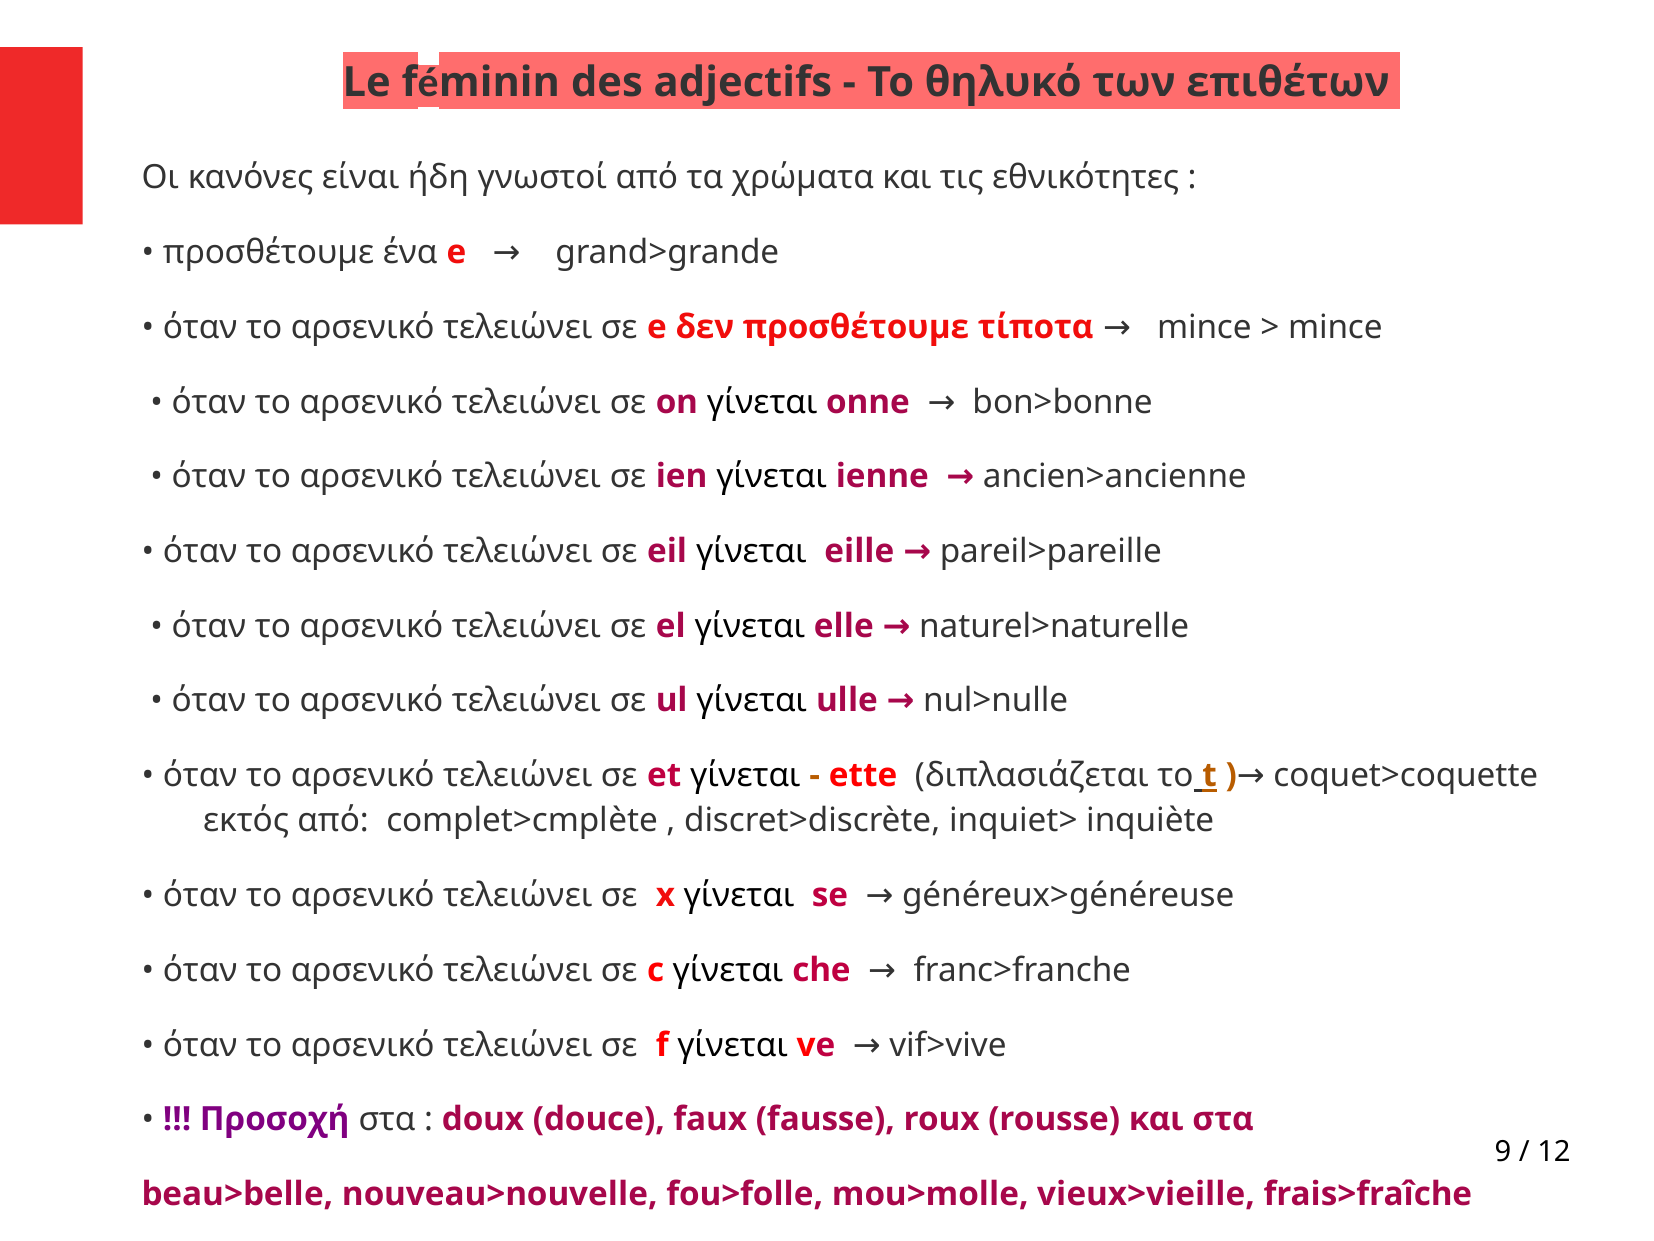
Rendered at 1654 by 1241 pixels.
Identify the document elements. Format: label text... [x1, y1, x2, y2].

title Le féminin des adjectifs - Το θηλυκό των επιθέτων [118, 11, 1571, 149]
list Οι κανόνες είναι ήδη γνωστοί από τα χρώματα και τις εθνικότητες : • προσθέτουμε ένα e → grand>grande • όταν το αρσενικό τελειώνει σε e δεν προσθέτουμε τίποτα → mince > mince • όταν το αρσενικό τελειώνει σε on γίνεται onne → bon>bonne • όταν το αρσενικό τελειώνει σε ien γίνεται ienne → ancien>ancienne • όταν το αρσενικό τελειώνει σε eil γίνεται eille → pareil>pareille • όταν το αρσενικό τελειώνει σε el γίνεται elle → naturel>naturelle • όταν το αρσενικό τελειώνει σε ul γίνεται ulle → nul>nulle • όταν το αρσενικό τελειώνει σε et γίνεται - ette (διπλασιάζεται το t )→ coquet>coquette εκτός από: complet>cmplète , discret>discrète, inquiet> inquiète • όταν το αρσενικό τελειώνει σε x γίνεται se → généreux>généreuse • όταν το αρσενικό τελειώνει σε c γίνεται che → franc>franche • όταν το αρσενικό τελειώνει σε f γίνεται ve → vif>vive • !!! Προσοχή στα : doux (douce), faux (fausse), roux (rousse) και στα beau>belle, nouveau>nouvelle, fou>folle, mou>molle, vieux>vieille, frais>fraîche [141, 153, 1560, 1193]
